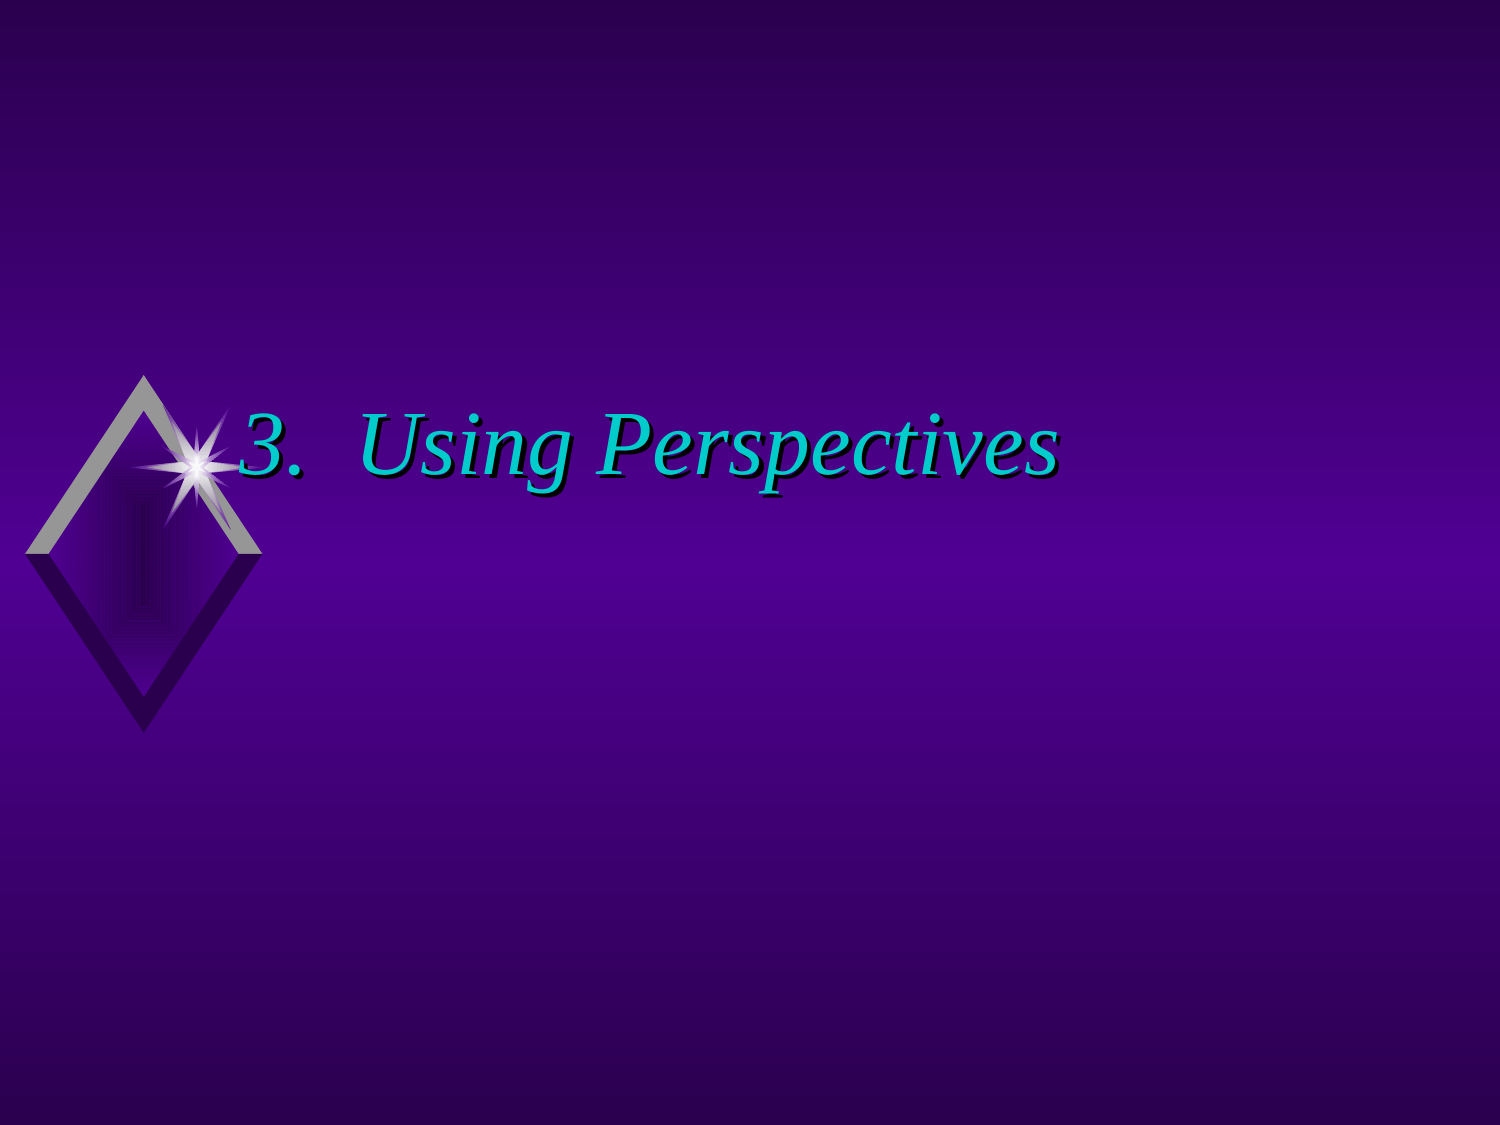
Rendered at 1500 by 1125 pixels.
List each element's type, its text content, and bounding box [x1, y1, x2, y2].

title 3. Using Perspectives [224, 349, 1500, 538]
